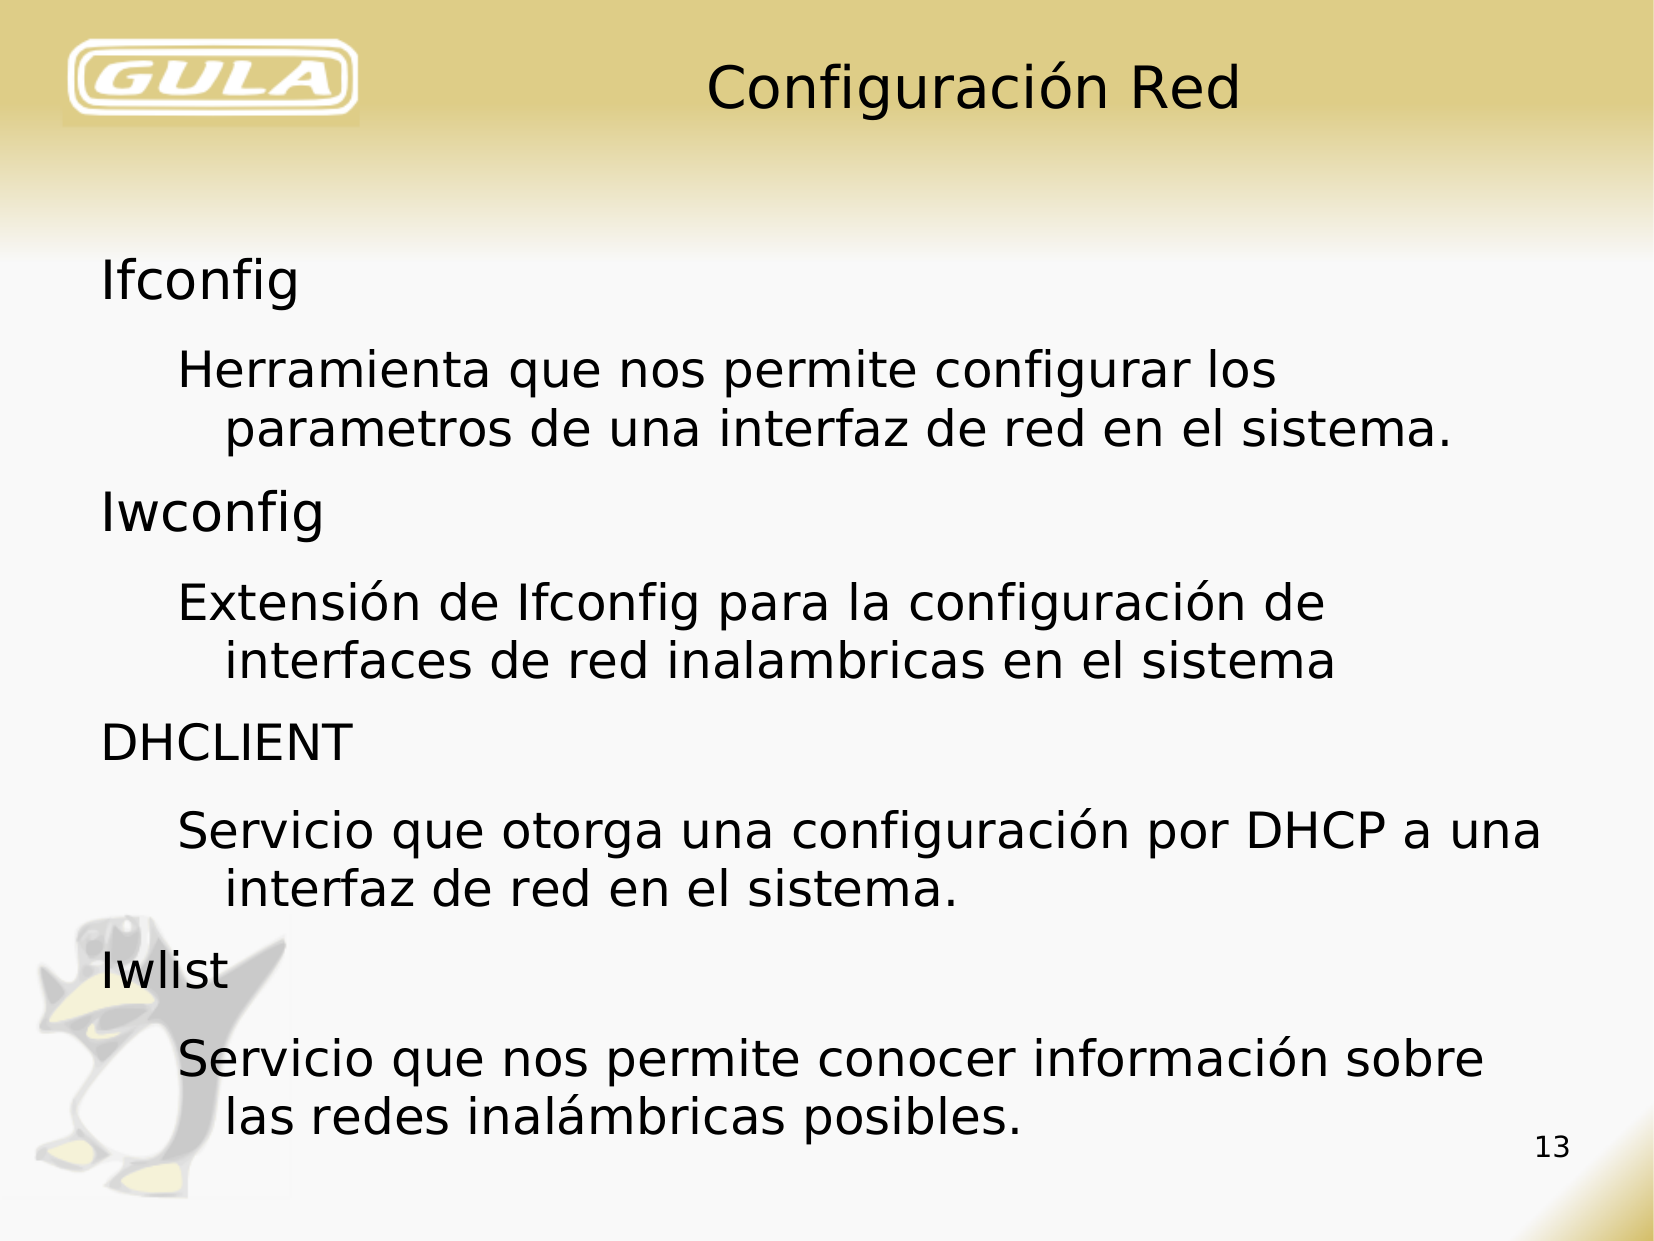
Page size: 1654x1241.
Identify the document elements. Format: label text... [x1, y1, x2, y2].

title Configuración Red [383, 22, 1565, 154]
picture [0, 0, 1654, 1241]
list Ifconfig Herramienta que nos permite configurar los parametros de una interfaz de red en el sistema. Iwconfig Extensión de Ifconfig para la configuración de interfaces de red inalambricas en el sistema DHCLIENT Servicio que otorga una configuración por DHCP a una interfaz de red en el sistema. Iwlist Servicio que nos permite conocer información sobre las redes inalámbricas posibles. [82, 248, 1571, 1147]
